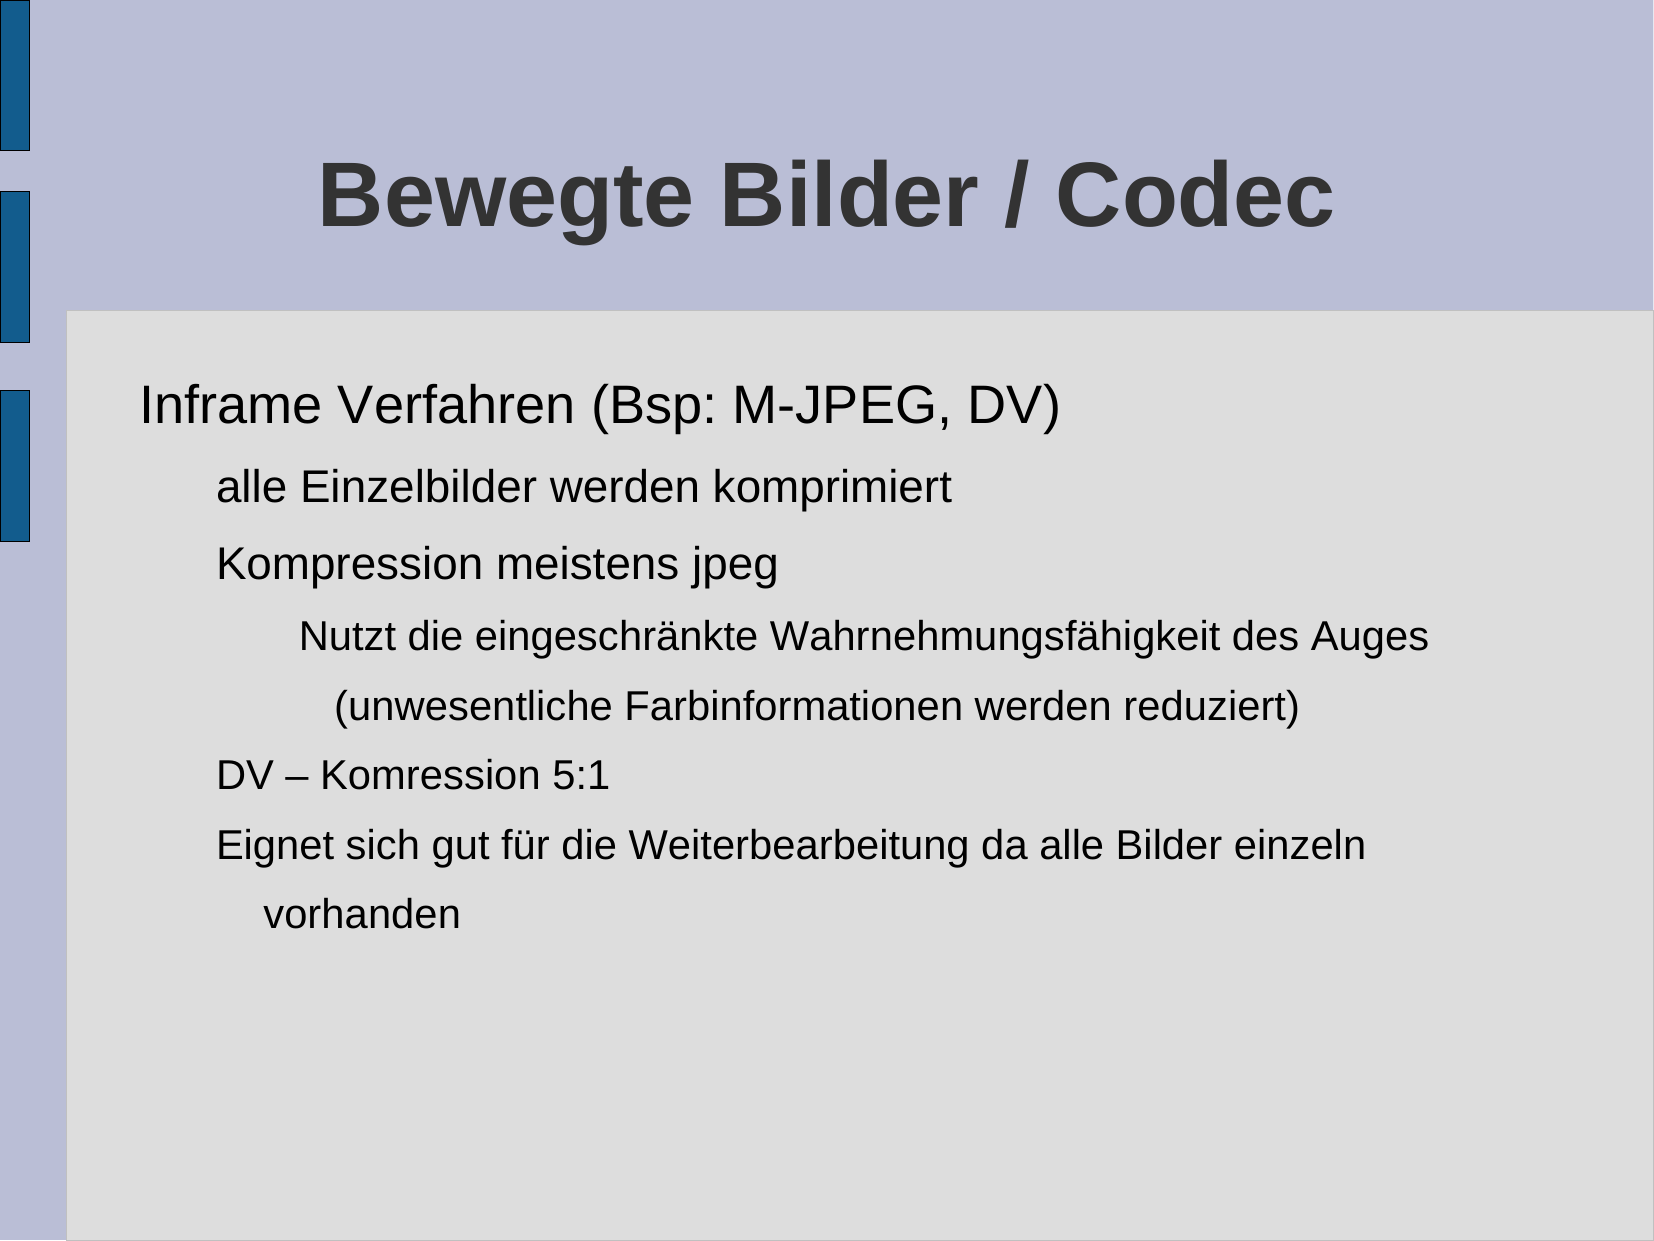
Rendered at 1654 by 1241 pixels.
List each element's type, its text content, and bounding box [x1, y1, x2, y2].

list Inframe Verfahren (Bsp: M-JPEG, DV) alle Einzelbilder werden komprimiert Kompression meistens jpeg Nutzt die eingeschränkte Wahrnehmungsfähigkeit des Auges (unwesentliche Farbinformationen werden reduziert) DV – Komression 5:1 Eignet sich gut für die Weiterbearbeitung da alle Bilder einzeln vorhanden [121, 344, 1534, 1112]
title Bewegte Bilder / Codec [121, 98, 1534, 291]
